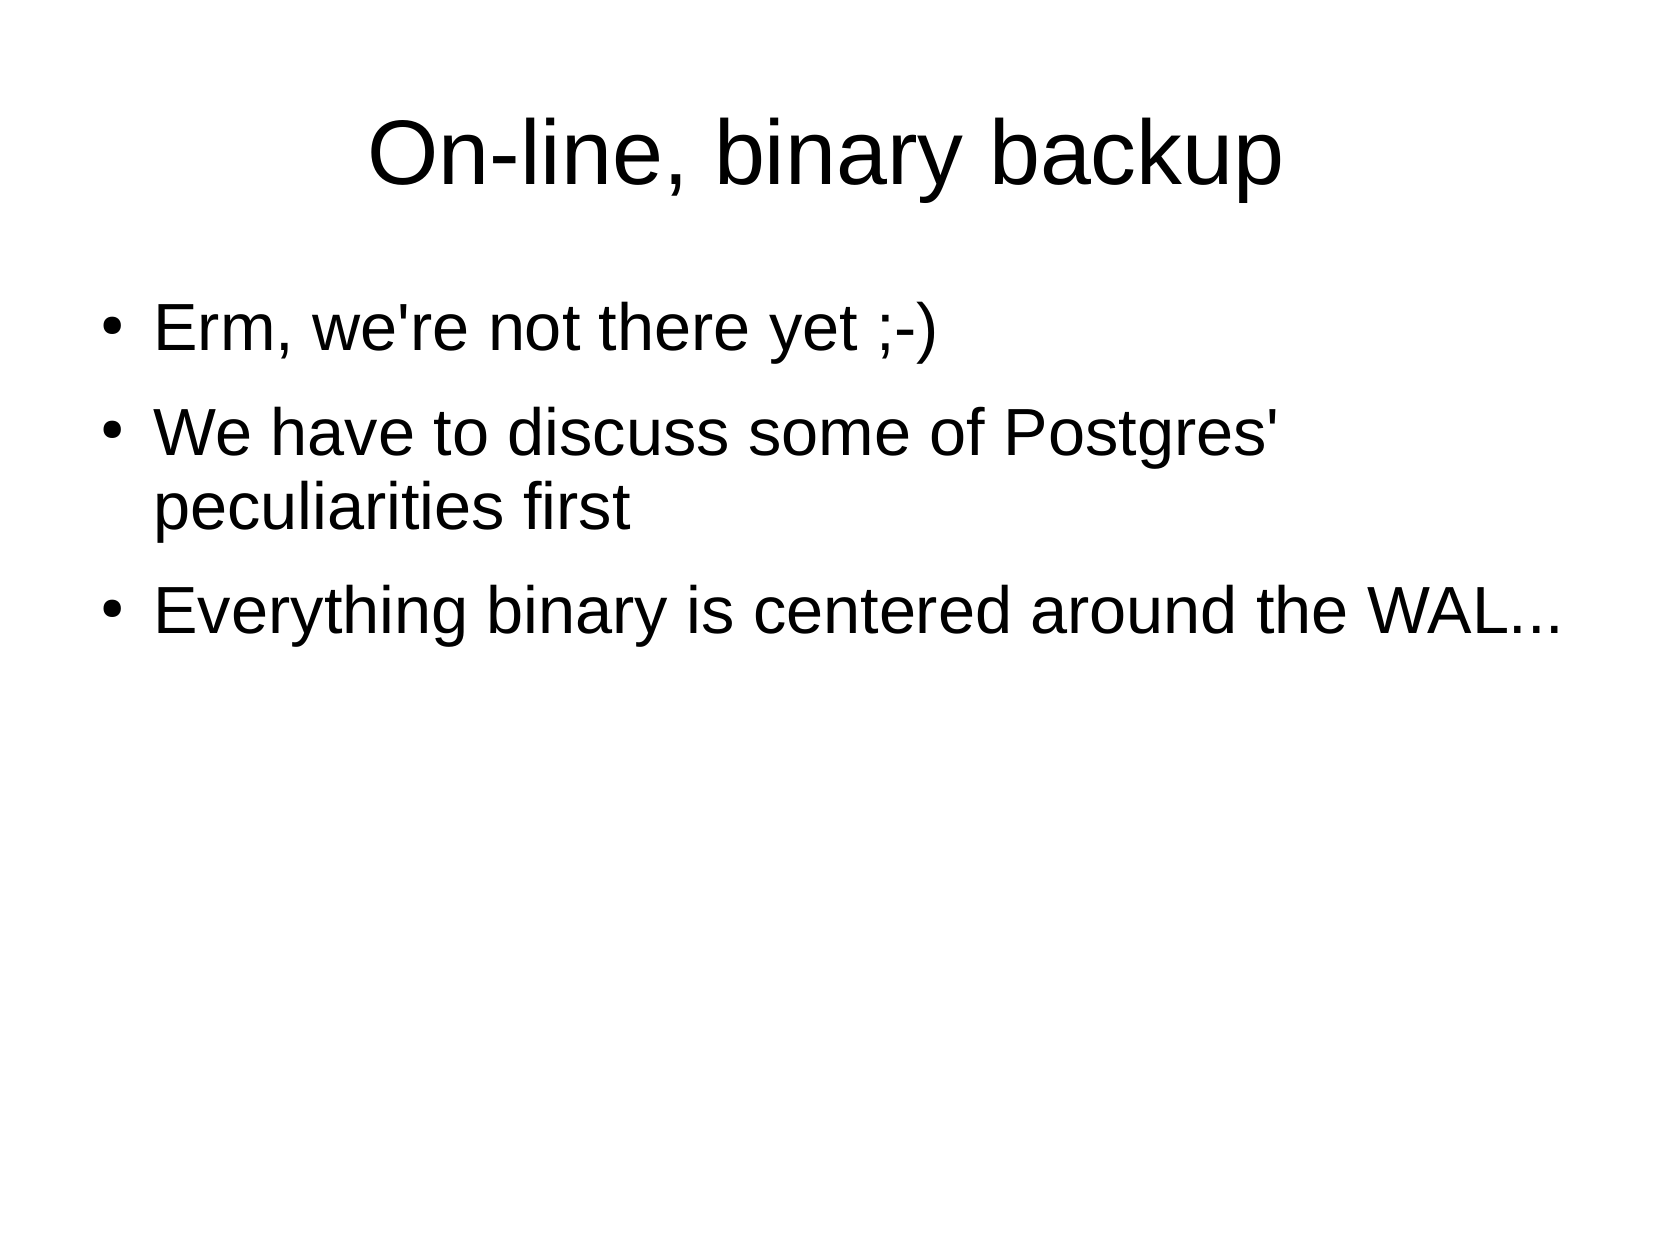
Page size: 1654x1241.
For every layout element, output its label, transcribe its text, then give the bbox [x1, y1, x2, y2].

list Erm, we're not there yet ;-) We have to discuss some of Postgres' peculiarities first Everything binary is centered around the WAL... [82, 290, 1571, 1010]
title On-line, binary backup [82, 49, 1571, 257]
